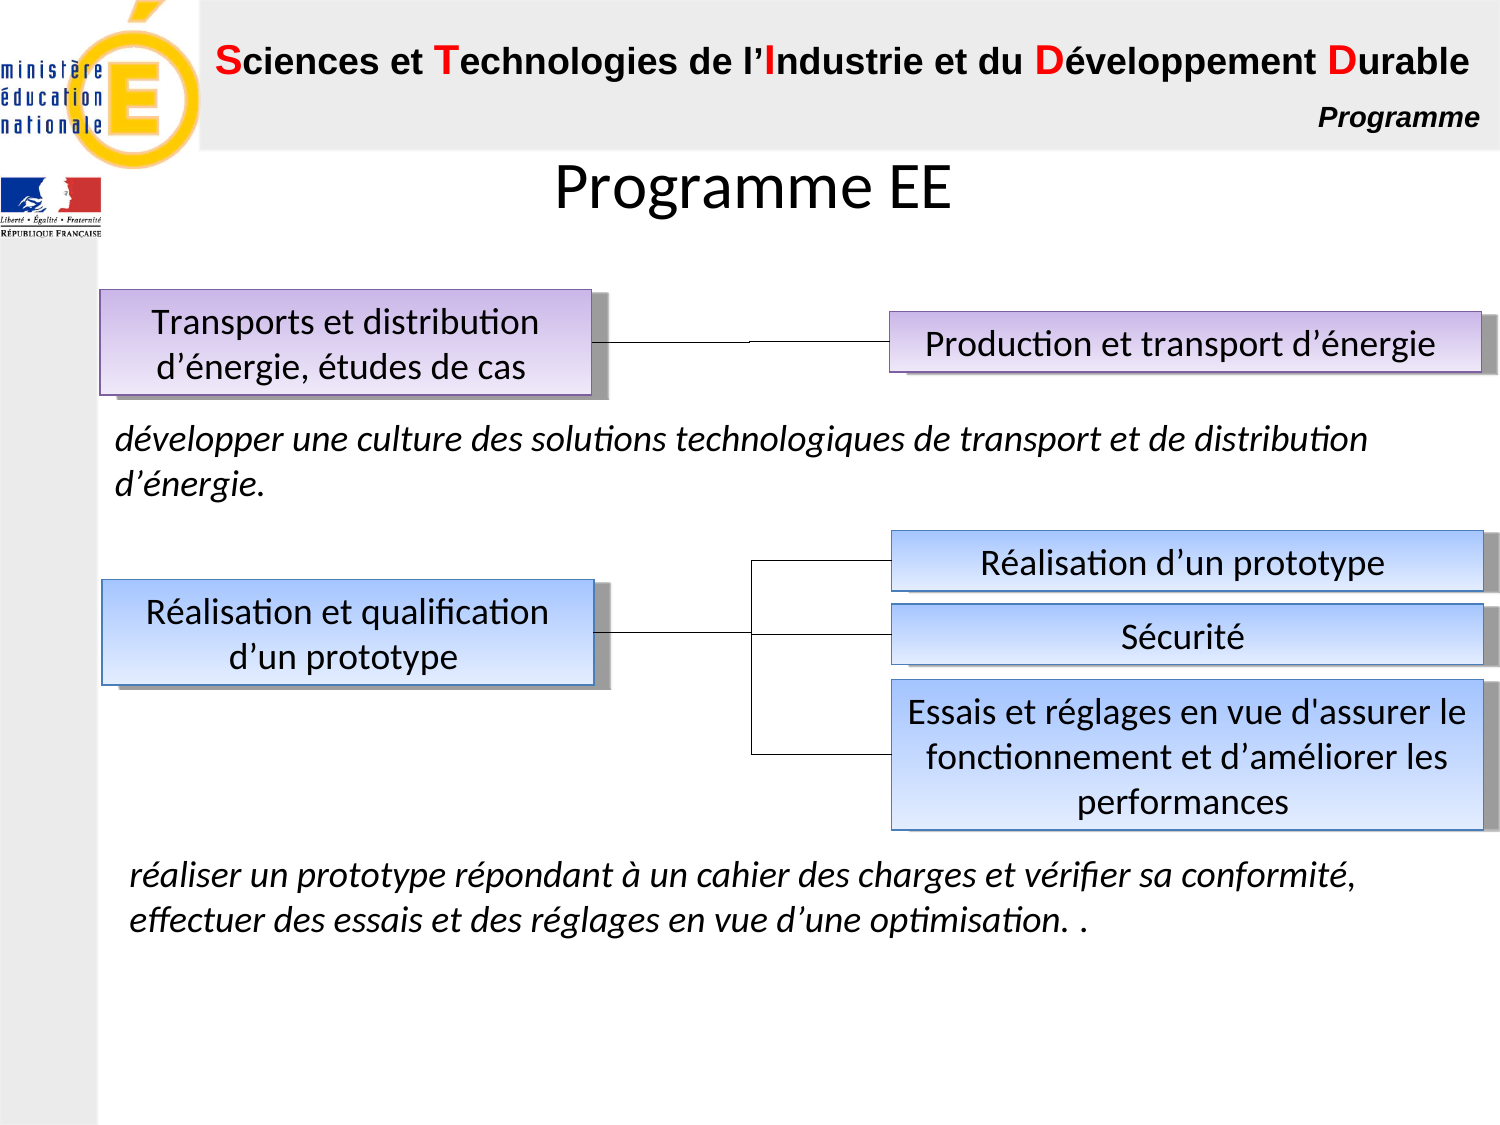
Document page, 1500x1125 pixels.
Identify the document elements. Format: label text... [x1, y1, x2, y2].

text_box Réalisation d’un prototype [891, 530, 1484, 591]
text_box développer une culture des solutions technologiques de transport et de distribution d’énergie. [99, 406, 1500, 513]
text_box Production et transport d’énergie [889, 311, 1482, 373]
text_box Transports et distribution d’énergie, études de cas [99, 289, 592, 396]
text_box Essais et réglages en vue d'assurer le fonctionnement et d’améliorer les performances [891, 679, 1484, 830]
text_box Réalisation et qualification d’un prototype [102, 579, 594, 686]
text_box Sécurité [891, 604, 1484, 665]
text_box réaliser un prototype répondant à un cahier des charges et vérifier sa conformité, effectuer des essais et des réglages en vue d’une optimisation. . [114, 842, 1500, 948]
title Programme EE [79, 128, 1430, 235]
picture [0, 0, 198, 235]
